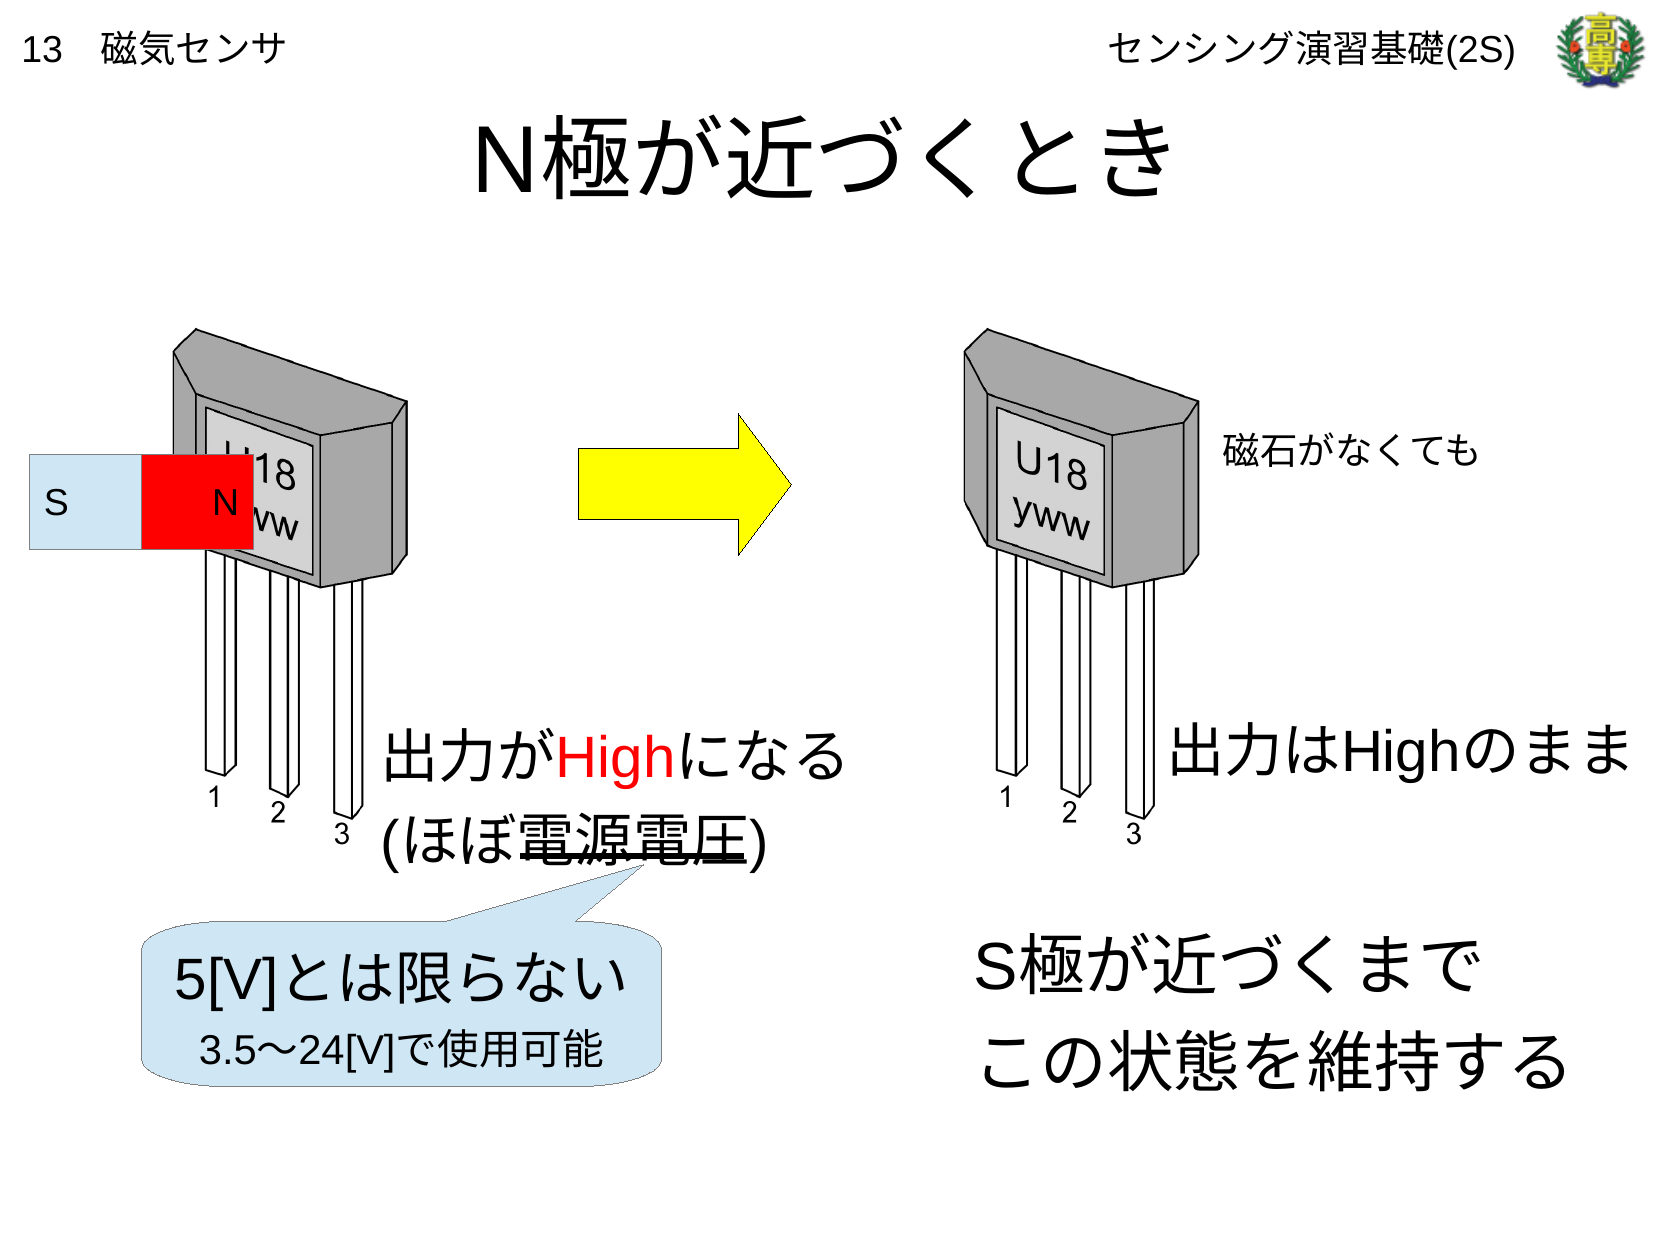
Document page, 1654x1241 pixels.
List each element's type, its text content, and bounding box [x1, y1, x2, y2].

text_box センシング演習基礎(2S) [1077, 11, 1531, 75]
text_box [578, 413, 792, 556]
picture [891, 295, 1233, 863]
picture [1553, 2, 1650, 99]
text_box 磁石がなくても [1207, 413, 1501, 476]
picture [100, 295, 441, 863]
text_box 出力がHighになる (ほぼ電源電圧) [366, 702, 866, 866]
text_box 出力はHighのまま [1151, 696, 1651, 786]
text_box 5[V]とは限らない 3.5〜24[V]で使用可能 [141, 864, 662, 1087]
text_box N [142, 454, 254, 550]
text_box S極が近づくまで この状態を維持する [958, 904, 1619, 1089]
title N極が近づくとき [82, 49, 1571, 257]
text_box 13 磁気センサ [6, 11, 923, 75]
text_box S [29, 454, 142, 550]
